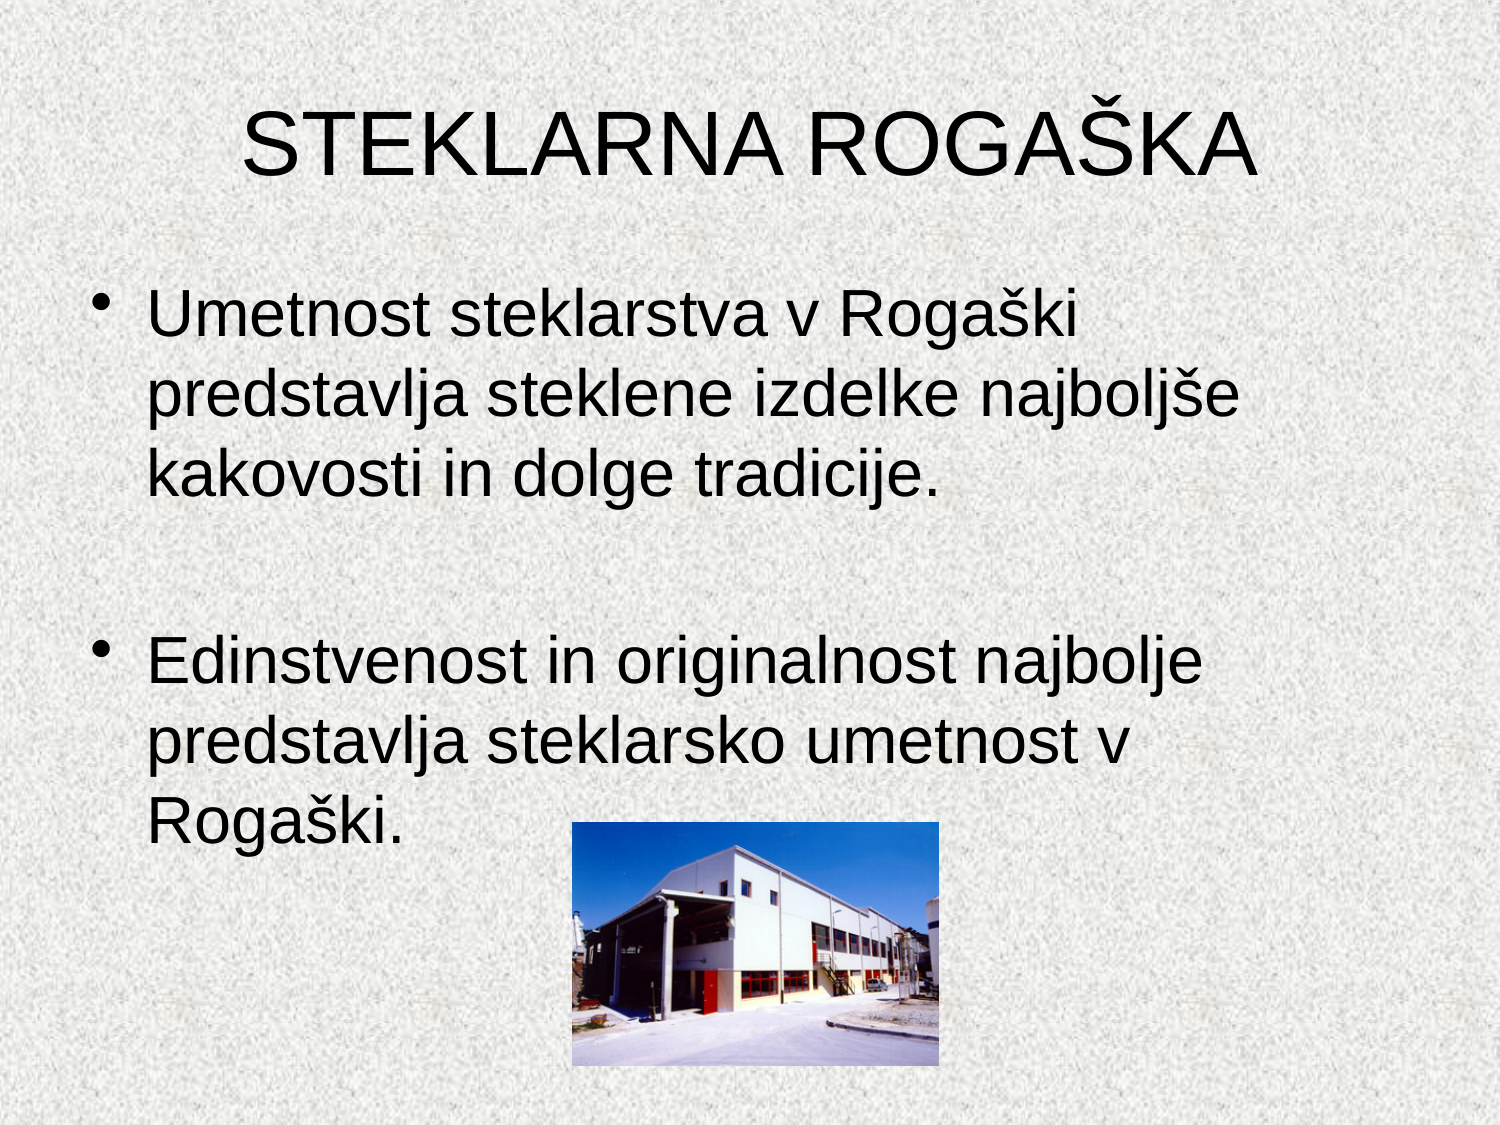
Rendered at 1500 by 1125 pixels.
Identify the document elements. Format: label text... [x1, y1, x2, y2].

title STEKLARNA ROGAŠKA [75, 45, 1425, 233]
picture [0, 0, 1500, 1125]
list Umetnost steklarstva v Rogaški predstavlja steklene izdelke najboljše kakovosti in dolge tradicije. Edinstvenost in originalnost najbolje predstavlja steklarsko umetnost v Rogaški. [75, 262, 1425, 1005]
